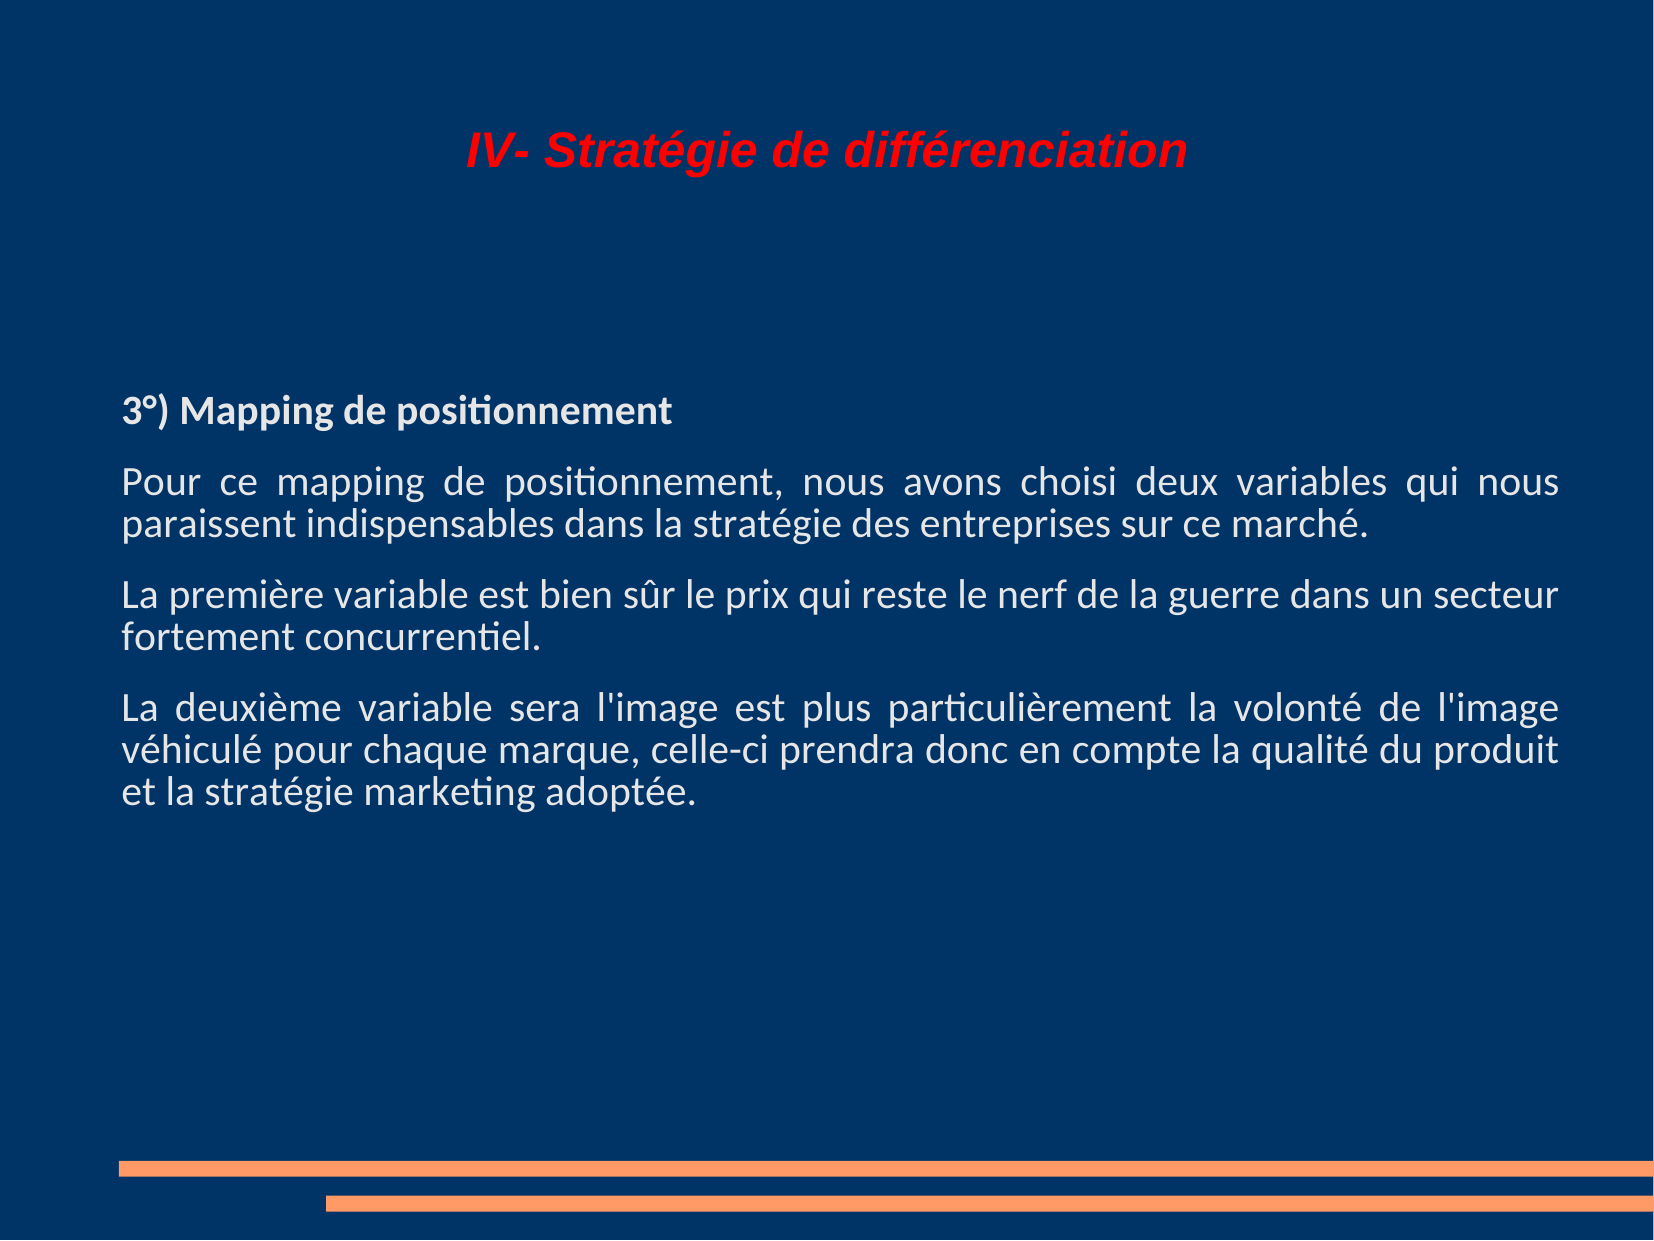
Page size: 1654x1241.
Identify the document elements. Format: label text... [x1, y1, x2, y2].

title IV- Stratégie de différenciation [121, 46, 1534, 254]
list 3°) Mapping de positionnement Pour ce mapping de positionnement, nous avons choisi deux variables qui nous paraissent indispensables dans la stratégie des entreprises sur ce marché. La première variable est bien sûr le prix qui reste le nerf de la guerre dans un secteur fortement concurrentiel. La deuxième variable sera l'image est plus particulièrement la volonté de l'image véhiculé pour chaque marque, celle-ci prendra donc en compte la qualité du produit et la stratégie marketing adoptée. [121, 322, 1561, 1132]
